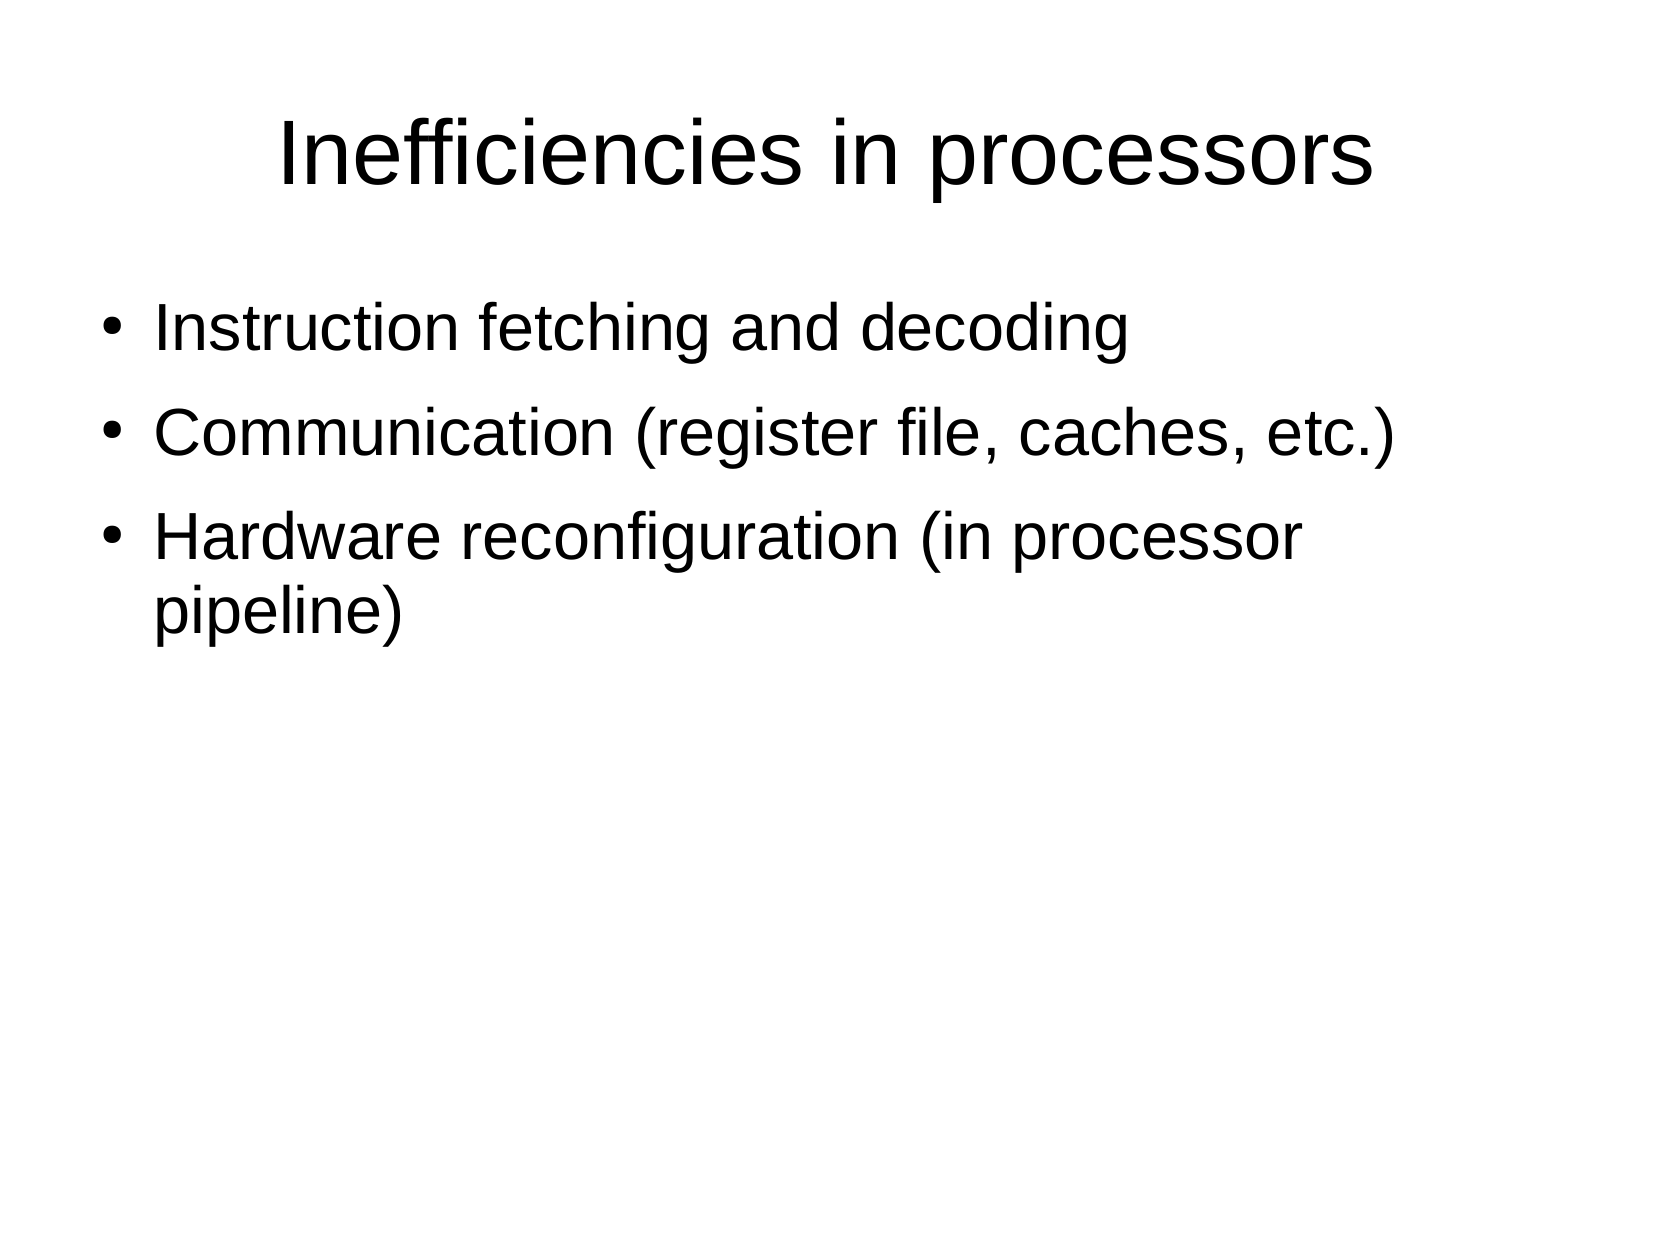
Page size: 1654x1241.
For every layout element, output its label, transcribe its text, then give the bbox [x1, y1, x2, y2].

list Instruction fetching and decoding Communication (register file, caches, etc.) Hardware reconfiguration (in processor pipeline) [82, 290, 1538, 1010]
title Inefficiencies in processors [82, 49, 1571, 257]
